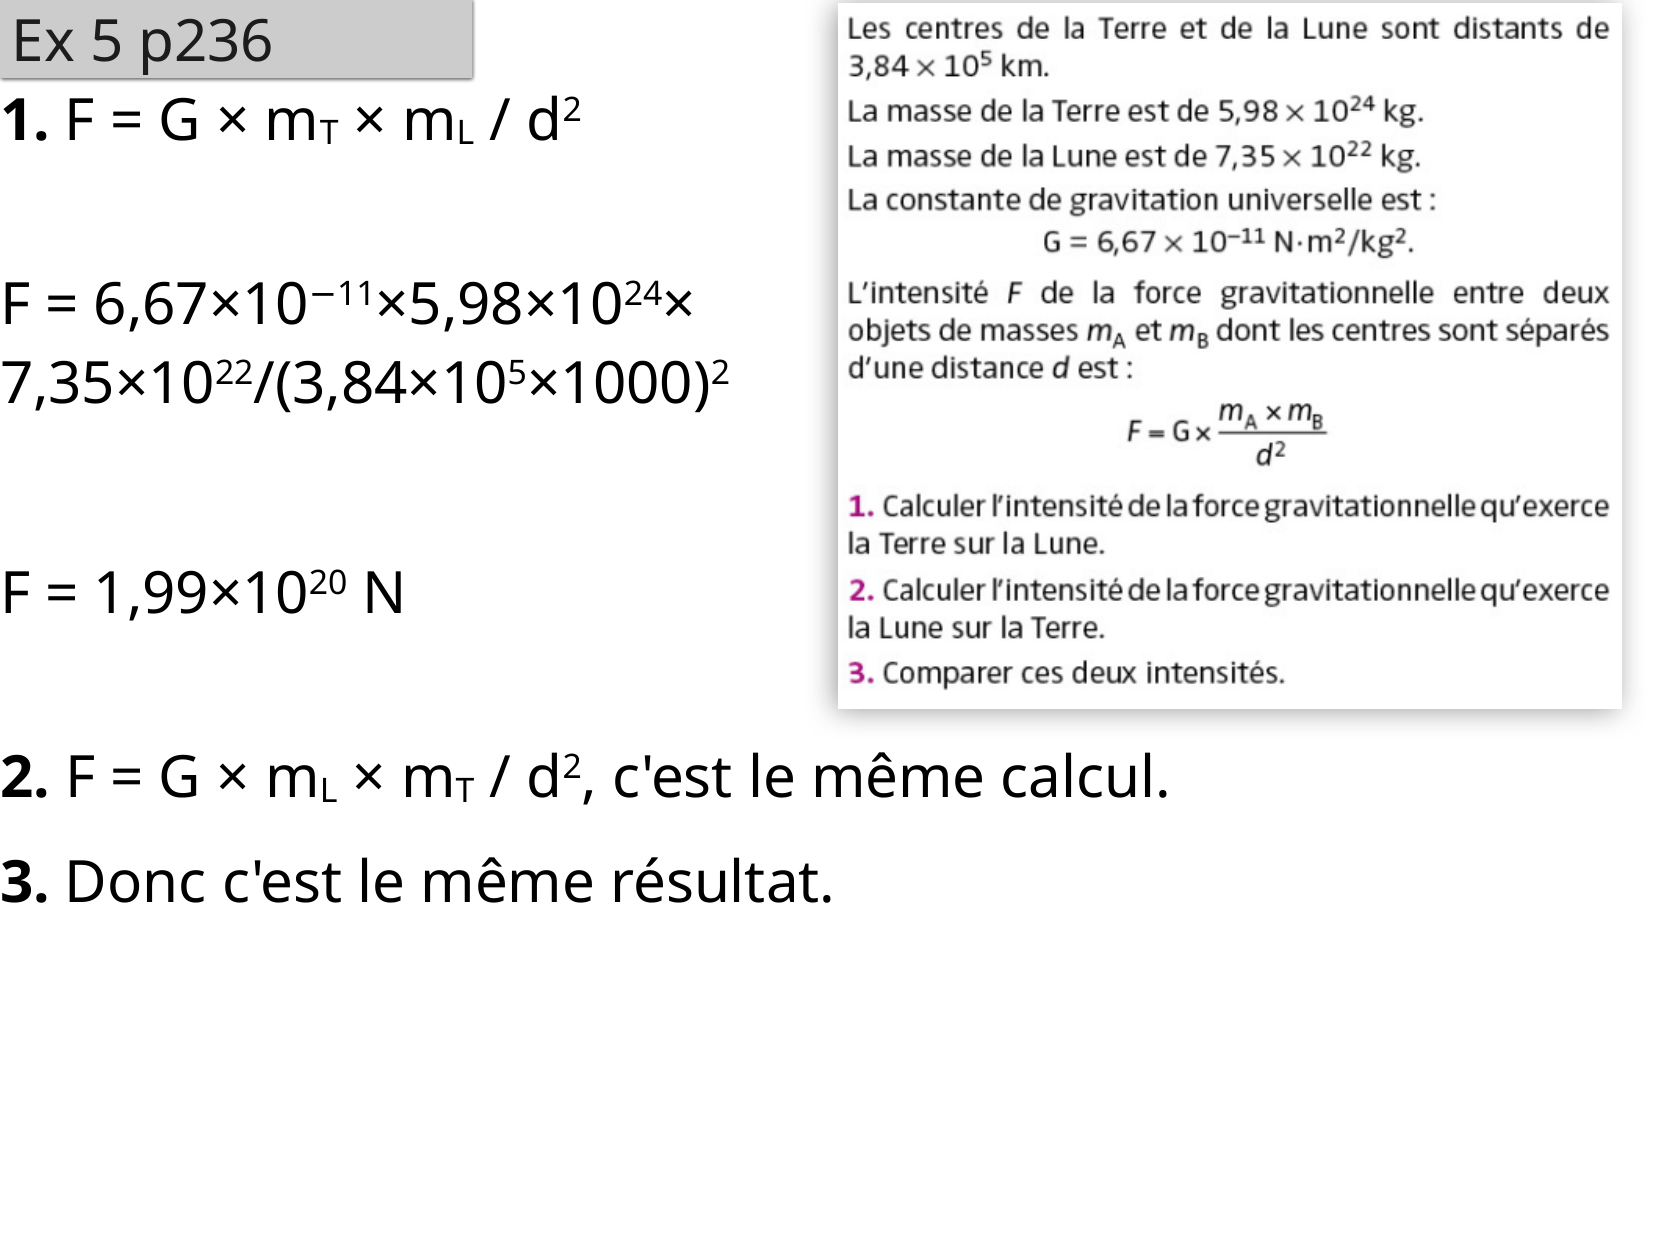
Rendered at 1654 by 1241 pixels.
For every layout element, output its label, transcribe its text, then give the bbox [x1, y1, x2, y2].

picture [838, 3, 1622, 709]
title Ex 5 p236 [0, 0, 473, 78]
list 1. F = G × mT × mL / d2 F = 6,67×10−11×5,98×1024× 7,35×1022/(3,84×105×1000)2 F = 1,99×1020 N 2. F = G × mL × mT / d2, c'est le même calcul. 3. Donc c'est le même résultat. [0, 78, 1654, 1241]
